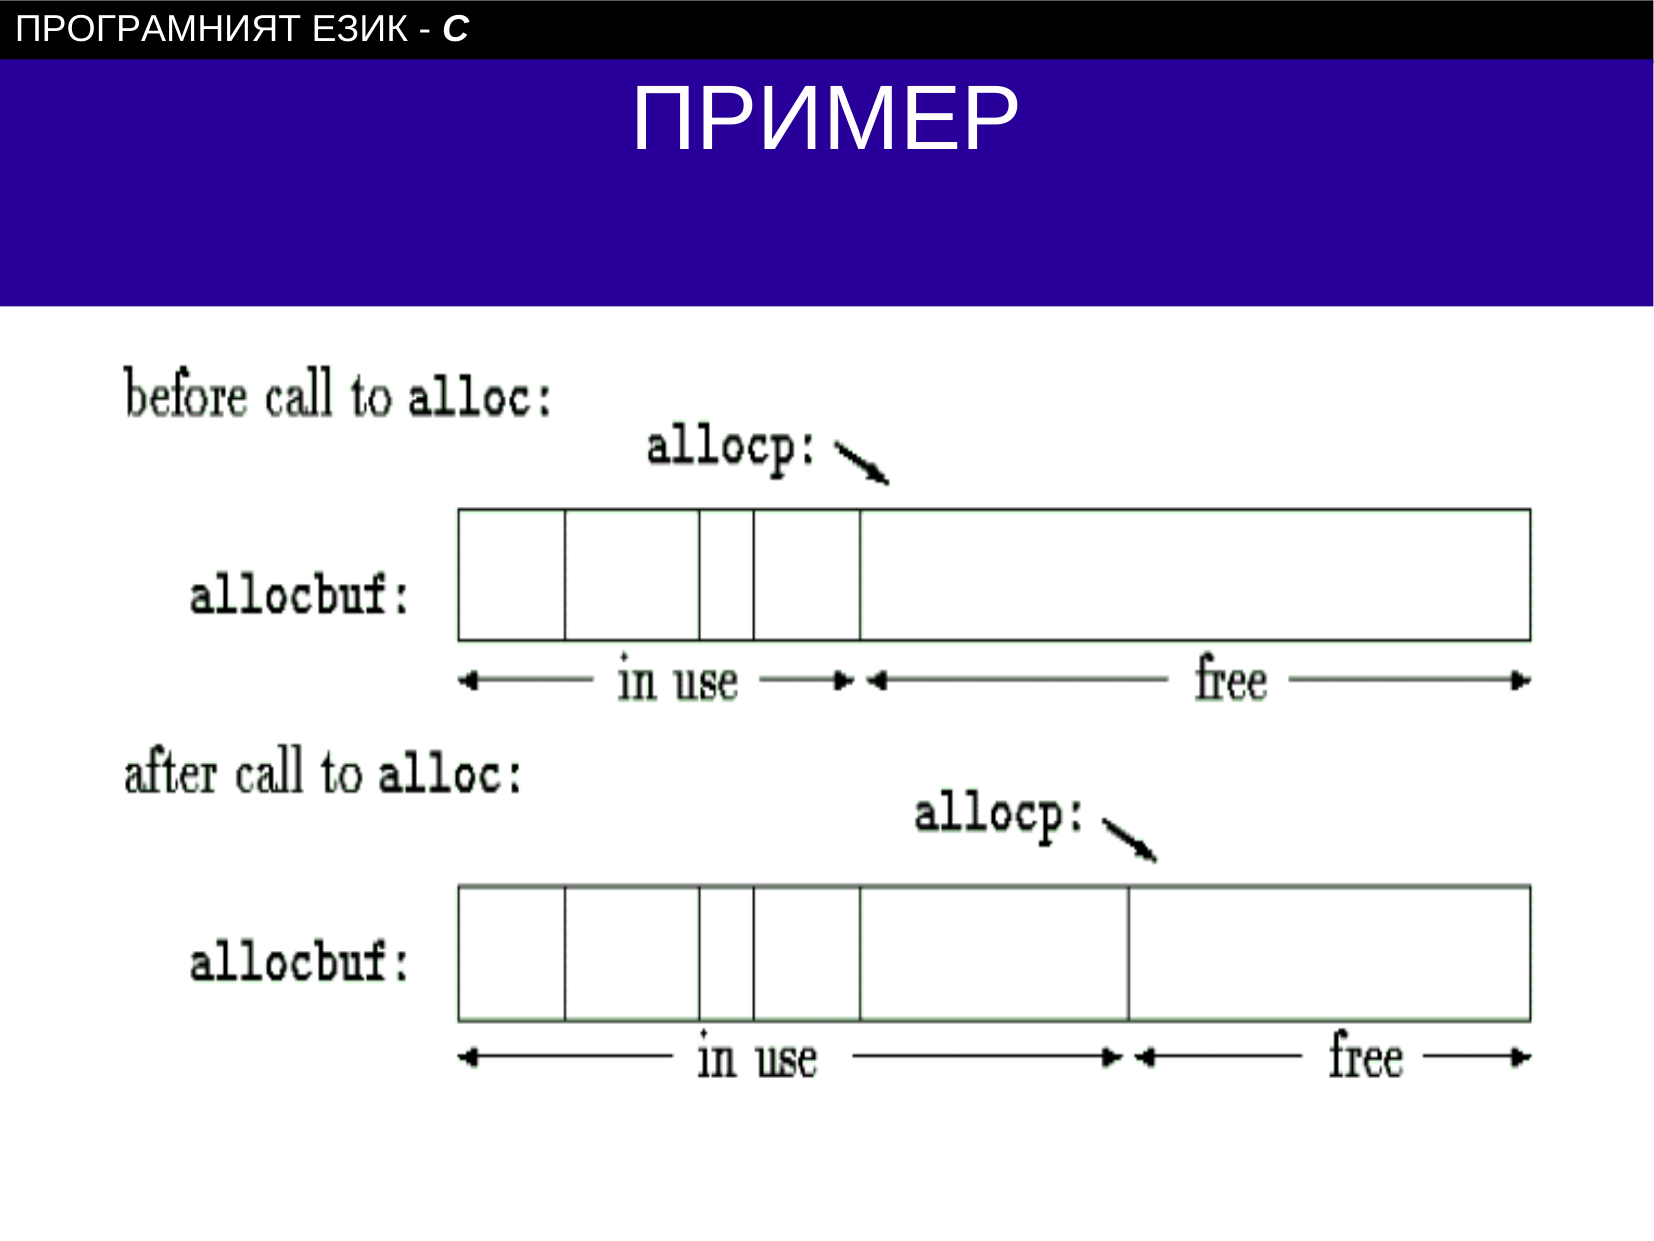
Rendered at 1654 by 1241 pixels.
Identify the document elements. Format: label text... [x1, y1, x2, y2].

text_box ПРИМЕР [0, 59, 1654, 307]
text_box ПРОГРАМНИЯT ЕЗИК - С [0, 0, 1654, 59]
picture [59, 324, 1595, 1152]
